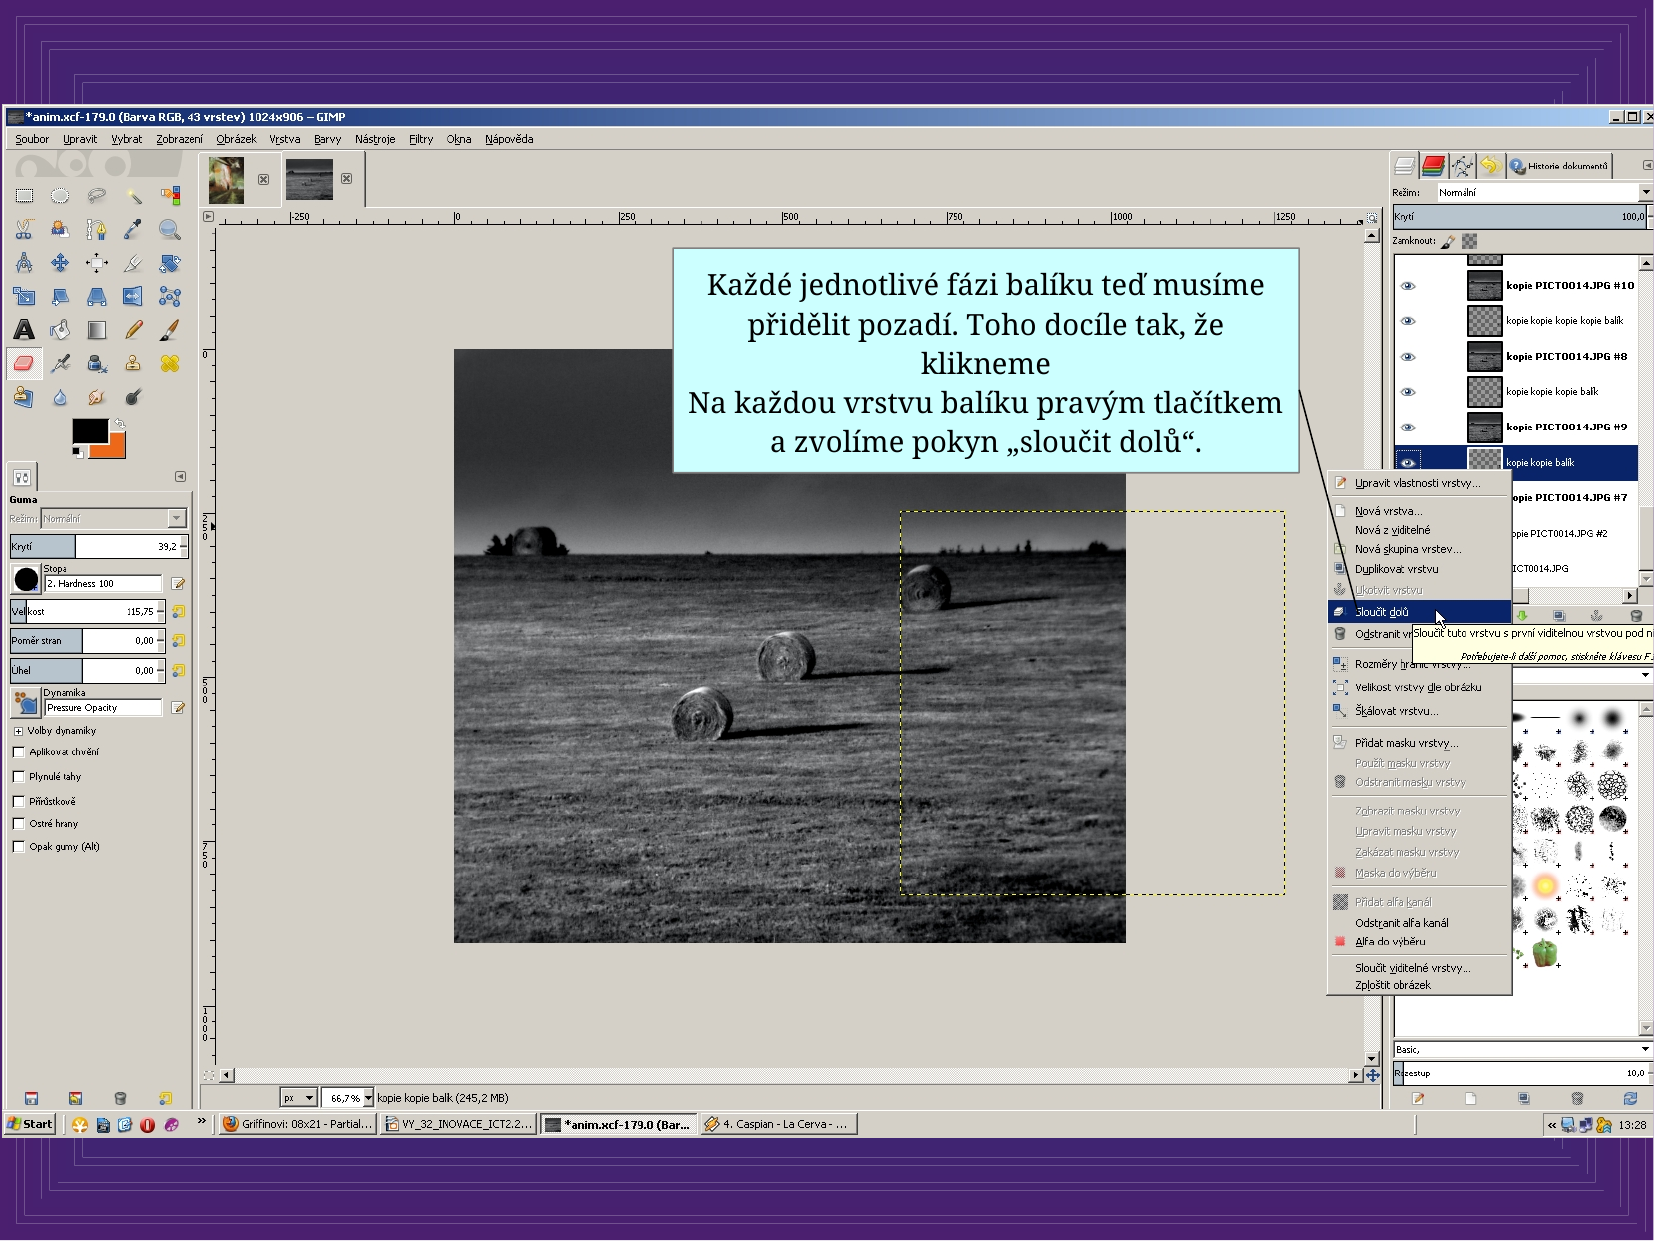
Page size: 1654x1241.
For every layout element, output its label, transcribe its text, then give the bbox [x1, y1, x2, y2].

picture [2, 104, 1654, 1138]
text_box Každé jednotlivé fázi balíku teď musíme přidělit pozadí. Toho docíle tak, že klikneme Na každou vrstvu balíku pravým tlačítkem a zvolíme pokyn „sloučit dolů“. [673, 248, 1300, 473]
